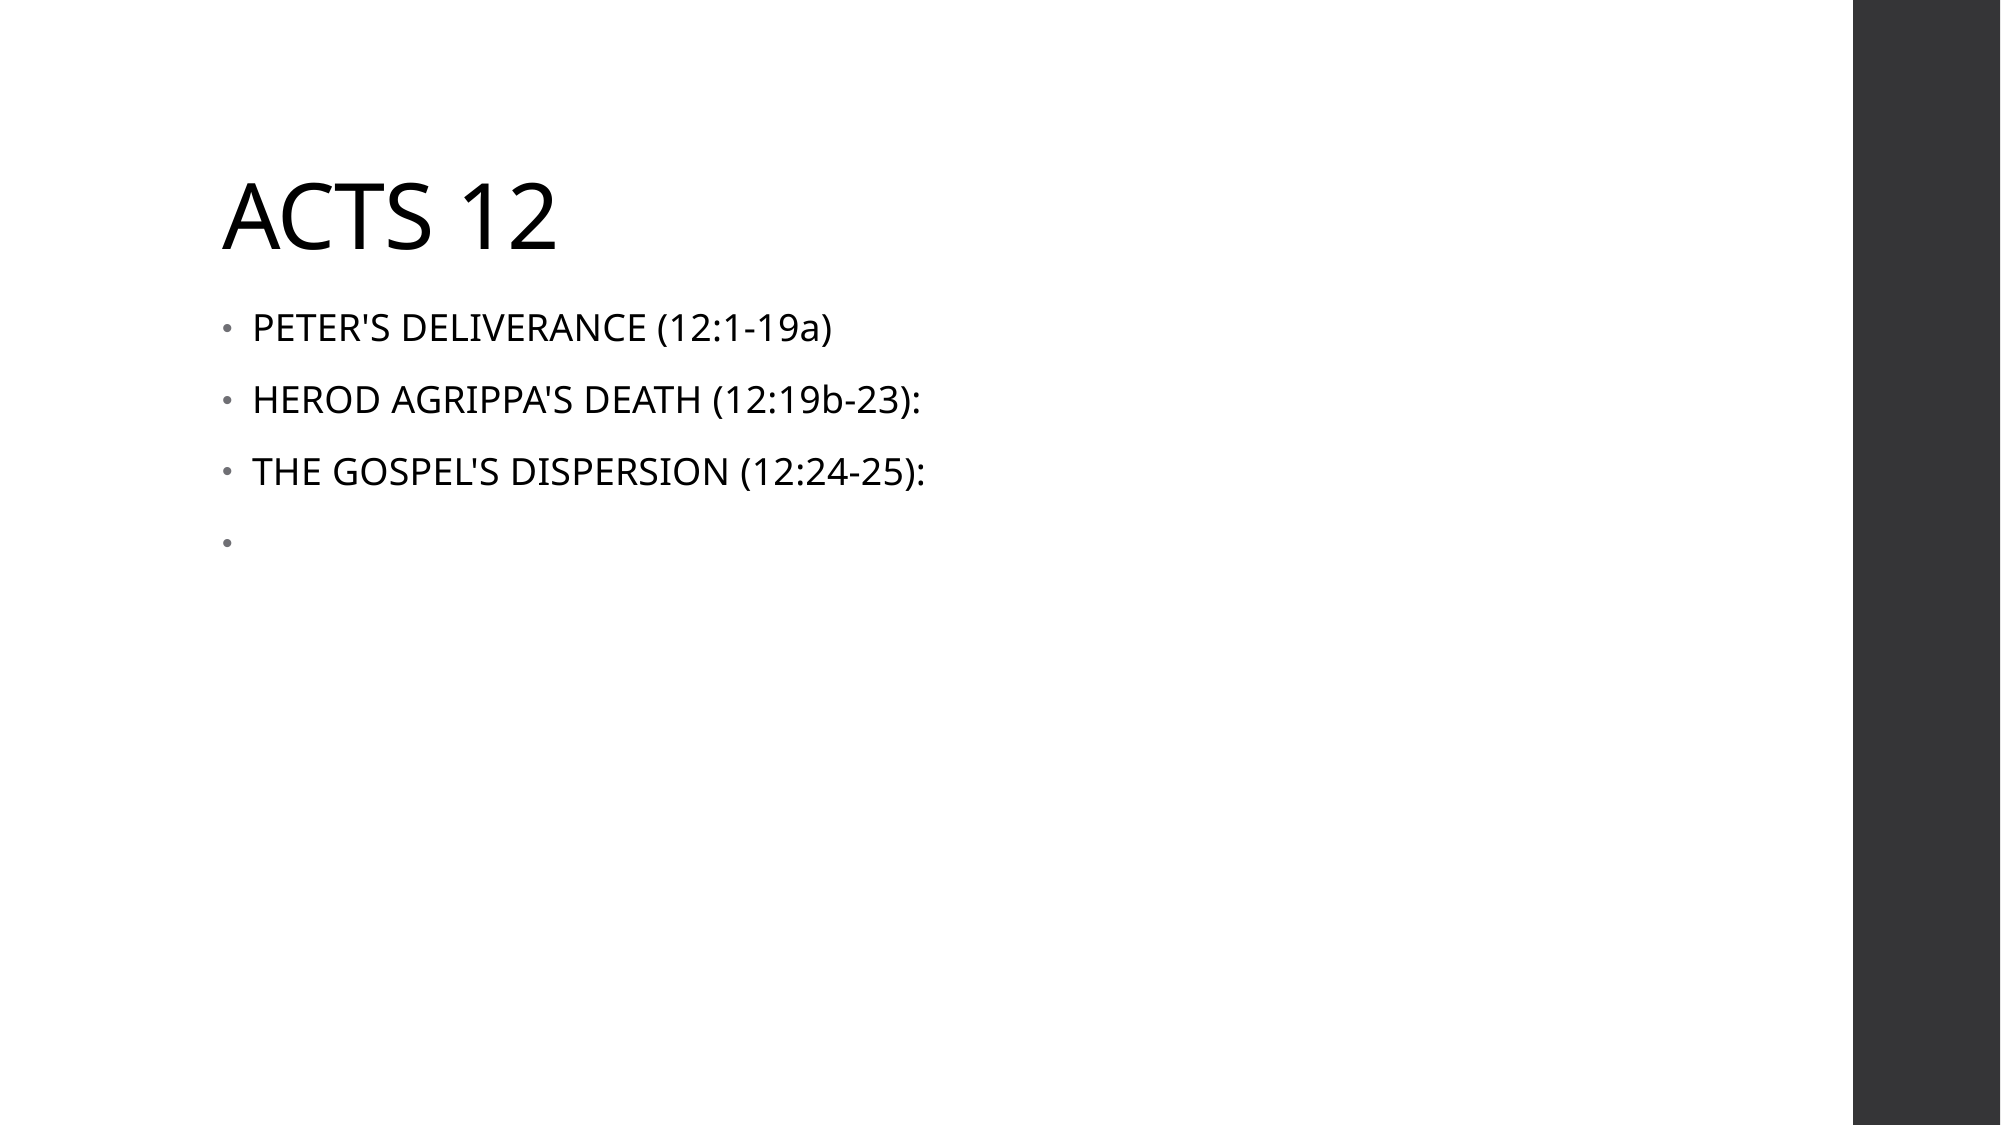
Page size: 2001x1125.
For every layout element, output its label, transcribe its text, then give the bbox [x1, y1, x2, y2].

title ACTS 12 [206, 60, 1797, 278]
list PETER'S DELIVERANCE (12:1-19a) HEROD AGRIPPA'S DEATH (12:19b-23): THE GOSPEL'S DISPERSION (12:24-25): [206, 299, 1617, 1014]
